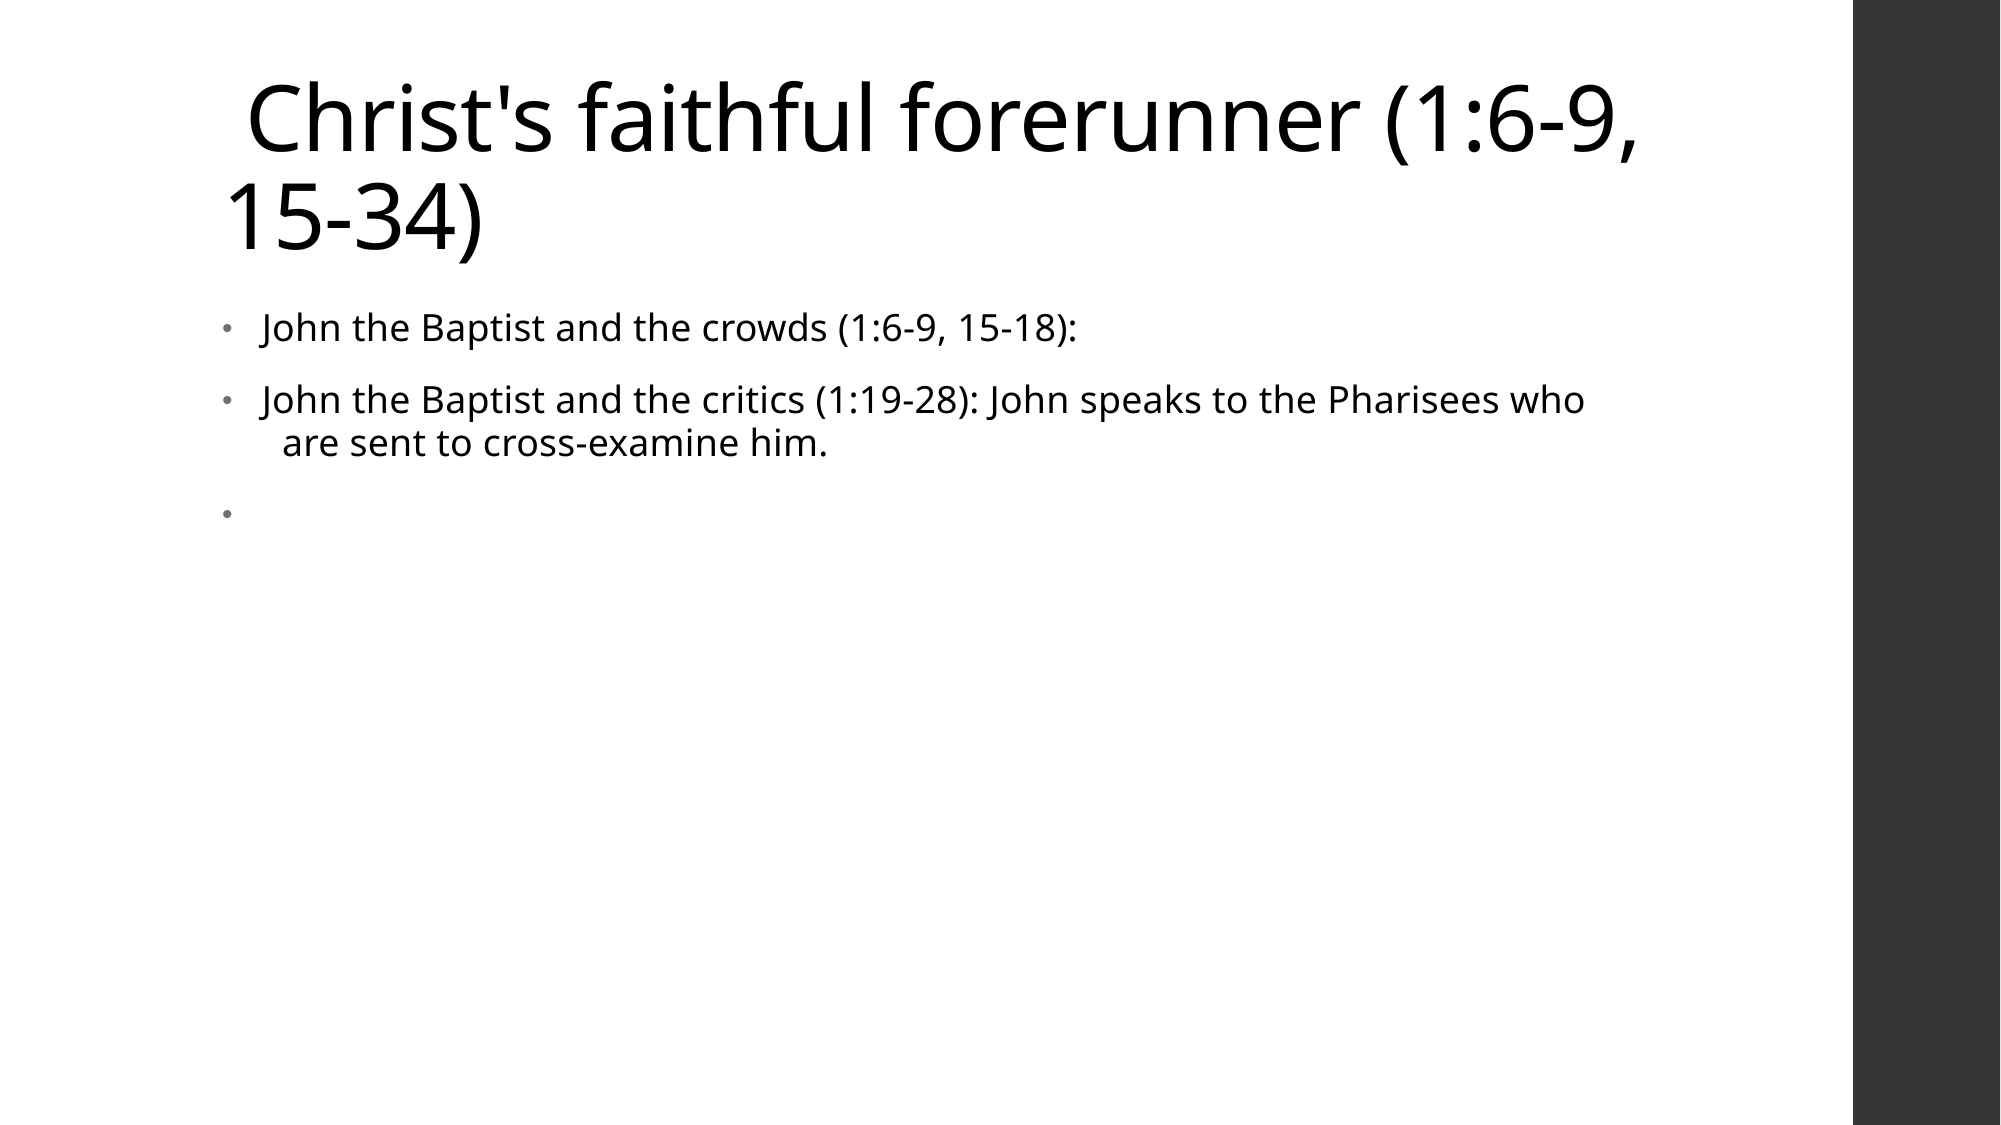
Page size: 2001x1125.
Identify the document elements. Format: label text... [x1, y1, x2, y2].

list John the Baptist and the crowds (1:6-9, 15-18): John the Baptist and the critics (1:19-28): John speaks to the Pharisees who are sent to cross-examine him. [206, 299, 1617, 1014]
title Christ's faithful forerunner (1:6-9, 15-34) [206, 60, 1797, 278]
